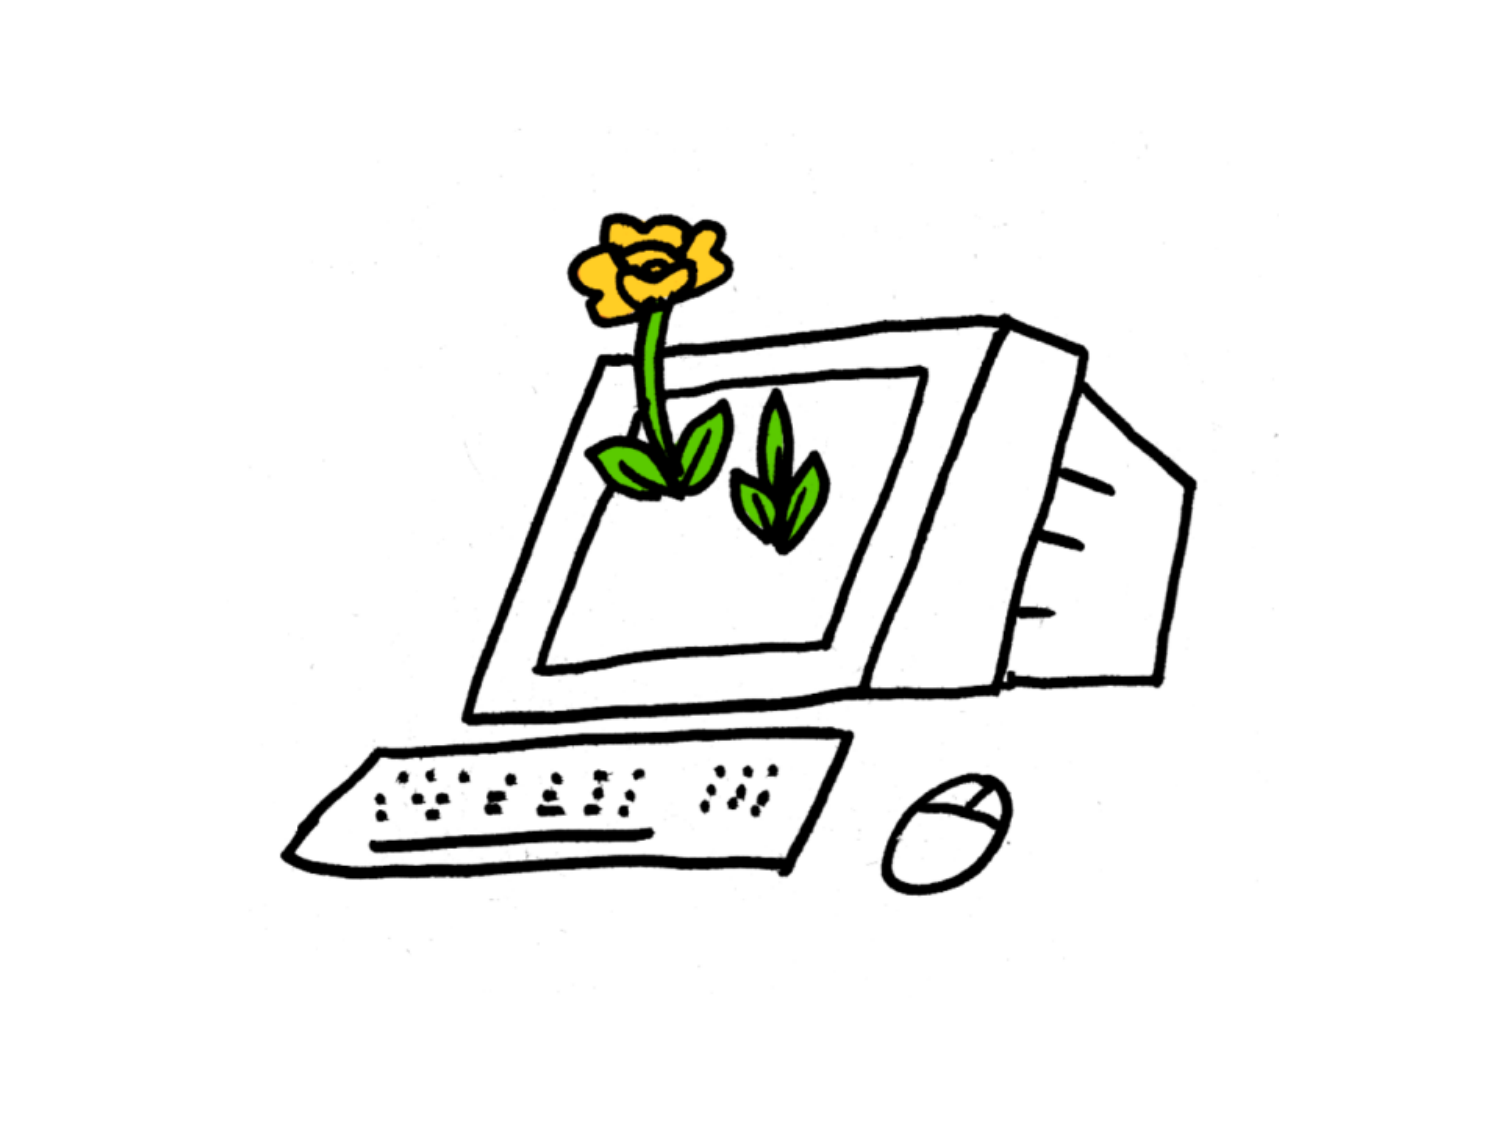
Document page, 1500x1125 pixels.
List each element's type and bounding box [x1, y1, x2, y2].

picture [221, 126, 1279, 999]
